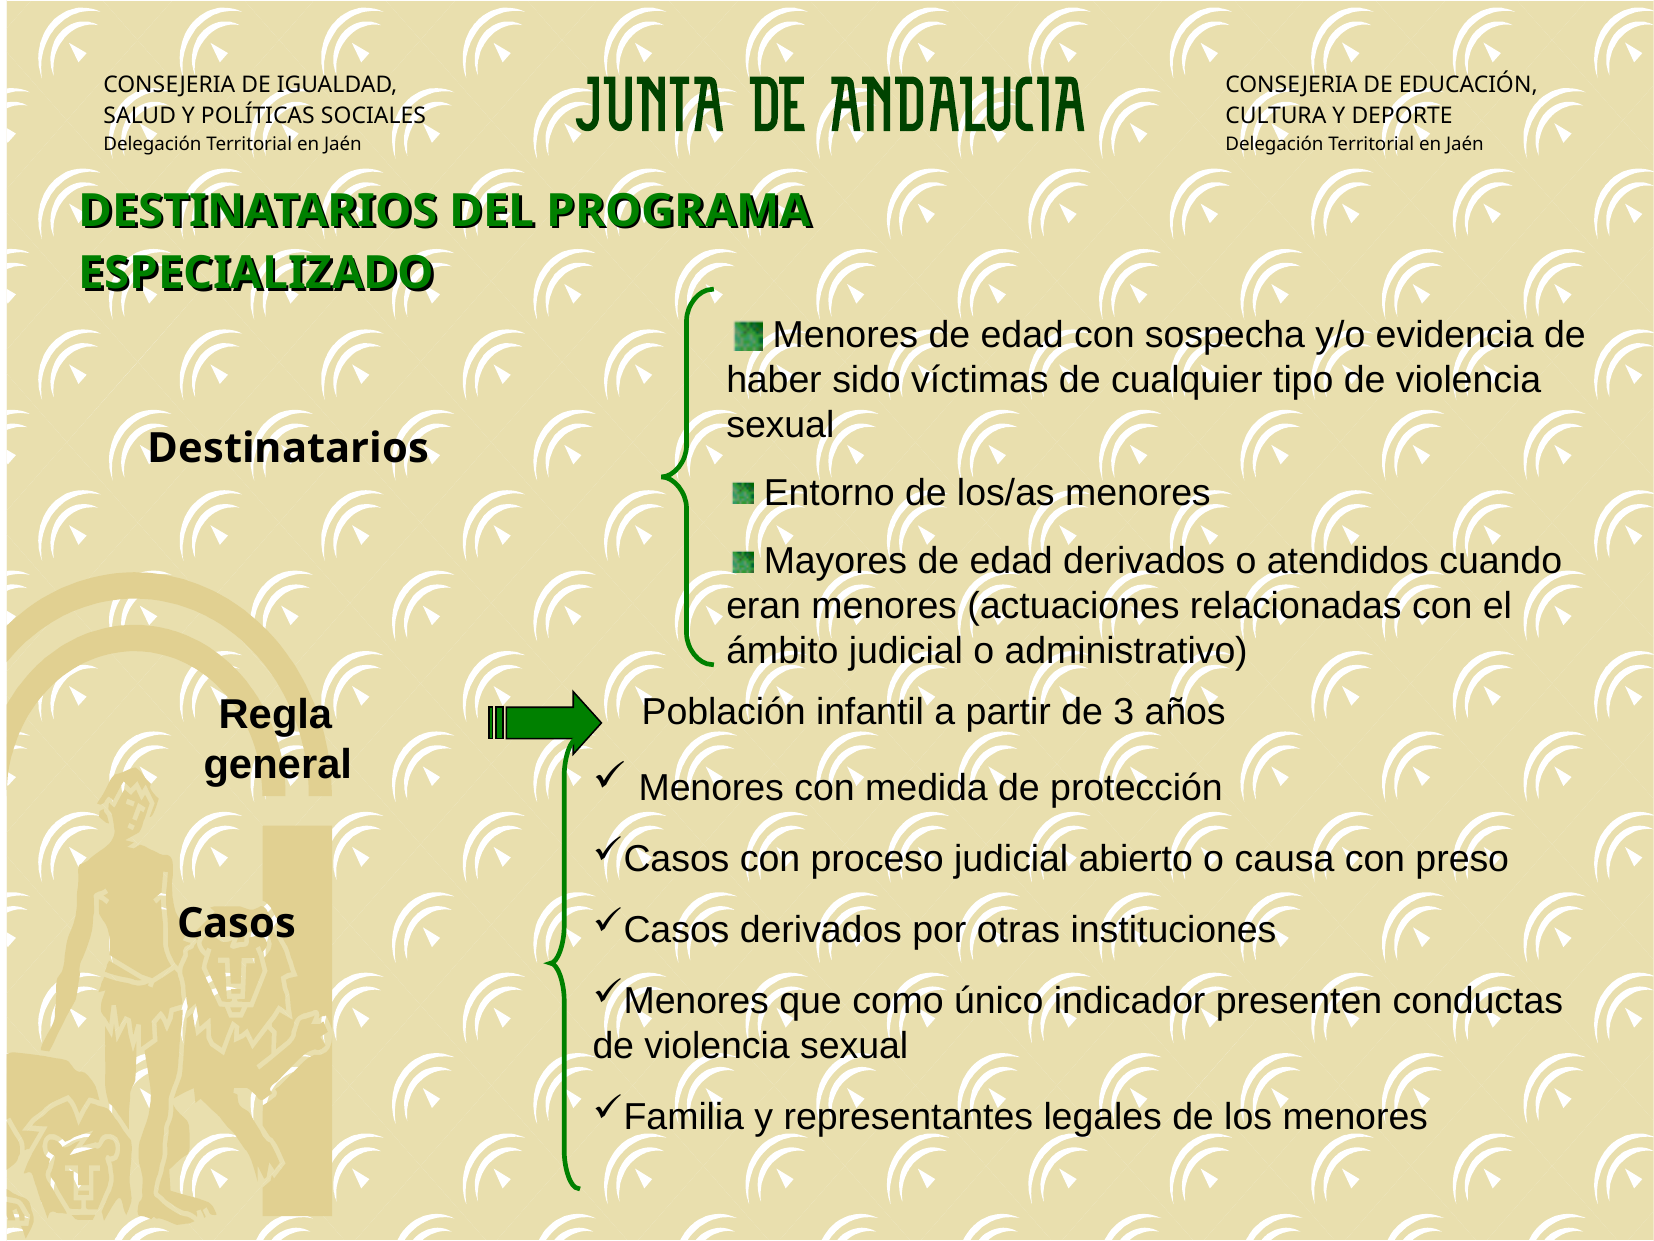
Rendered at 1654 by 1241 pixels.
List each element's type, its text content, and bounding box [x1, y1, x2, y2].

text_box [506, 691, 602, 755]
text_box Casos [147, 888, 355, 954]
text_box Menores con medida de protección Casos con proceso judicial abierto o causa con preso Casos derivados por otras instituciones Menores que como único indicador presenten conductas de violencia sexual Familia y representantes legales de los menores [577, 750, 1625, 1146]
text_box Menores de edad con sospecha y/o evidencia de haber sido víctimas de cualquier tipo de violencia sexual Entorno de los/as menores Mayores de edad derivados o atendidos cuando eran menores (actuaciones relacionadas con el ámbito judicial o administrativo) [711, 301, 1624, 680]
text_box [496, 707, 503, 739]
text_box CONSEJERIA DE IGUALDAD, SALUD Y POLÍTICAS SOCIALES Delegación Territorial en Jaén [88, 60, 464, 148]
picture [6, 0, 1654, 1241]
text_box CONSEJERIA DE EDUCACIÓN, CULTURA Y DEPORTE Delegación Territorial en Jaén [1210, 60, 1575, 148]
text_box Población infantil a partir de 3 años [613, 679, 1477, 740]
text_box DESTINATARIOS DEL PROGRAMA ESPECIALIZADO [64, 169, 886, 296]
text_box Regla general [188, 679, 502, 795]
text_box Destinatarios [118, 413, 520, 479]
